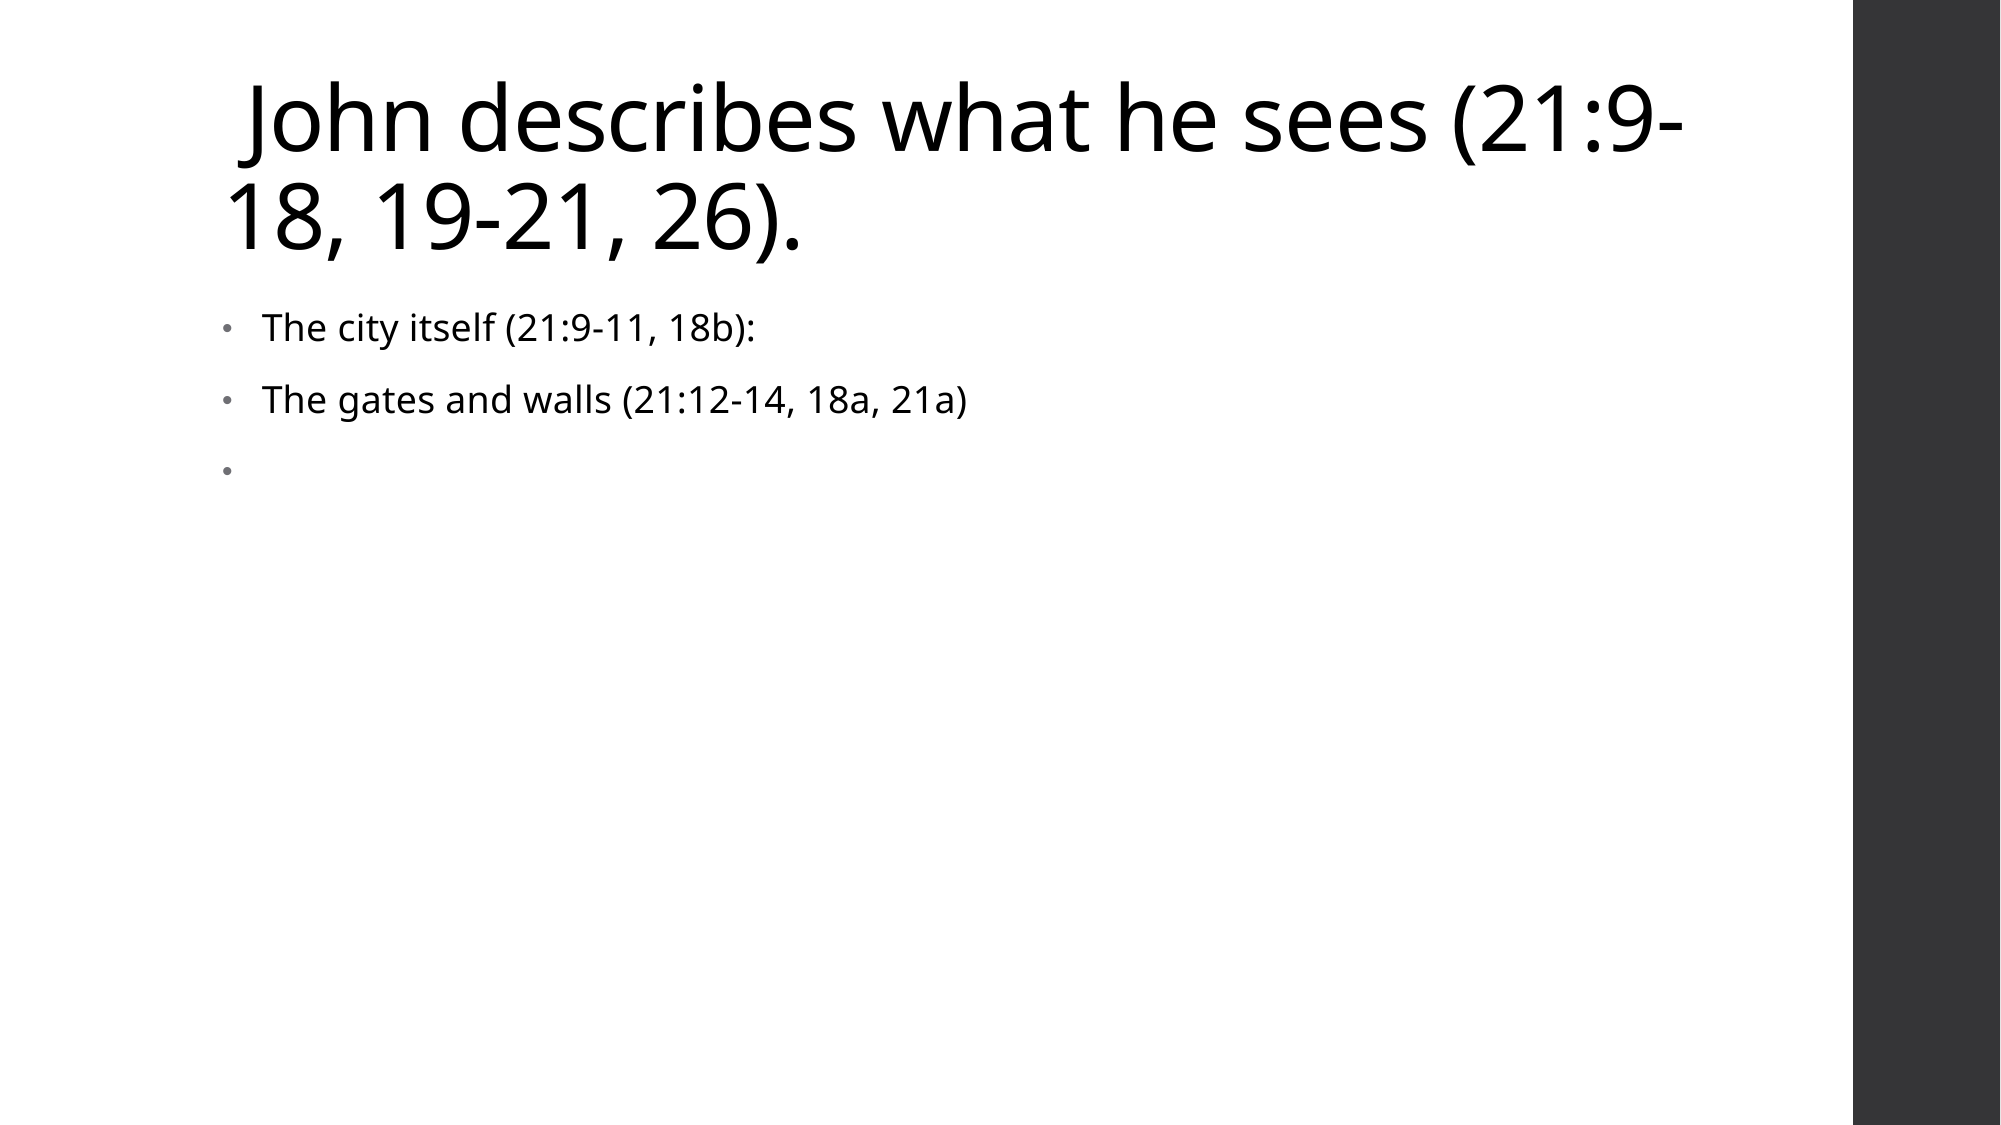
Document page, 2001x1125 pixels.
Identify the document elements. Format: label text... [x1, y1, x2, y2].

title John describes what he sees (21:9-18, 19-21, 26). [206, 60, 1797, 278]
list The city itself (21:9-11, 18b): The gates and walls (21:12-14, 18a, 21a) [206, 299, 1617, 1014]
